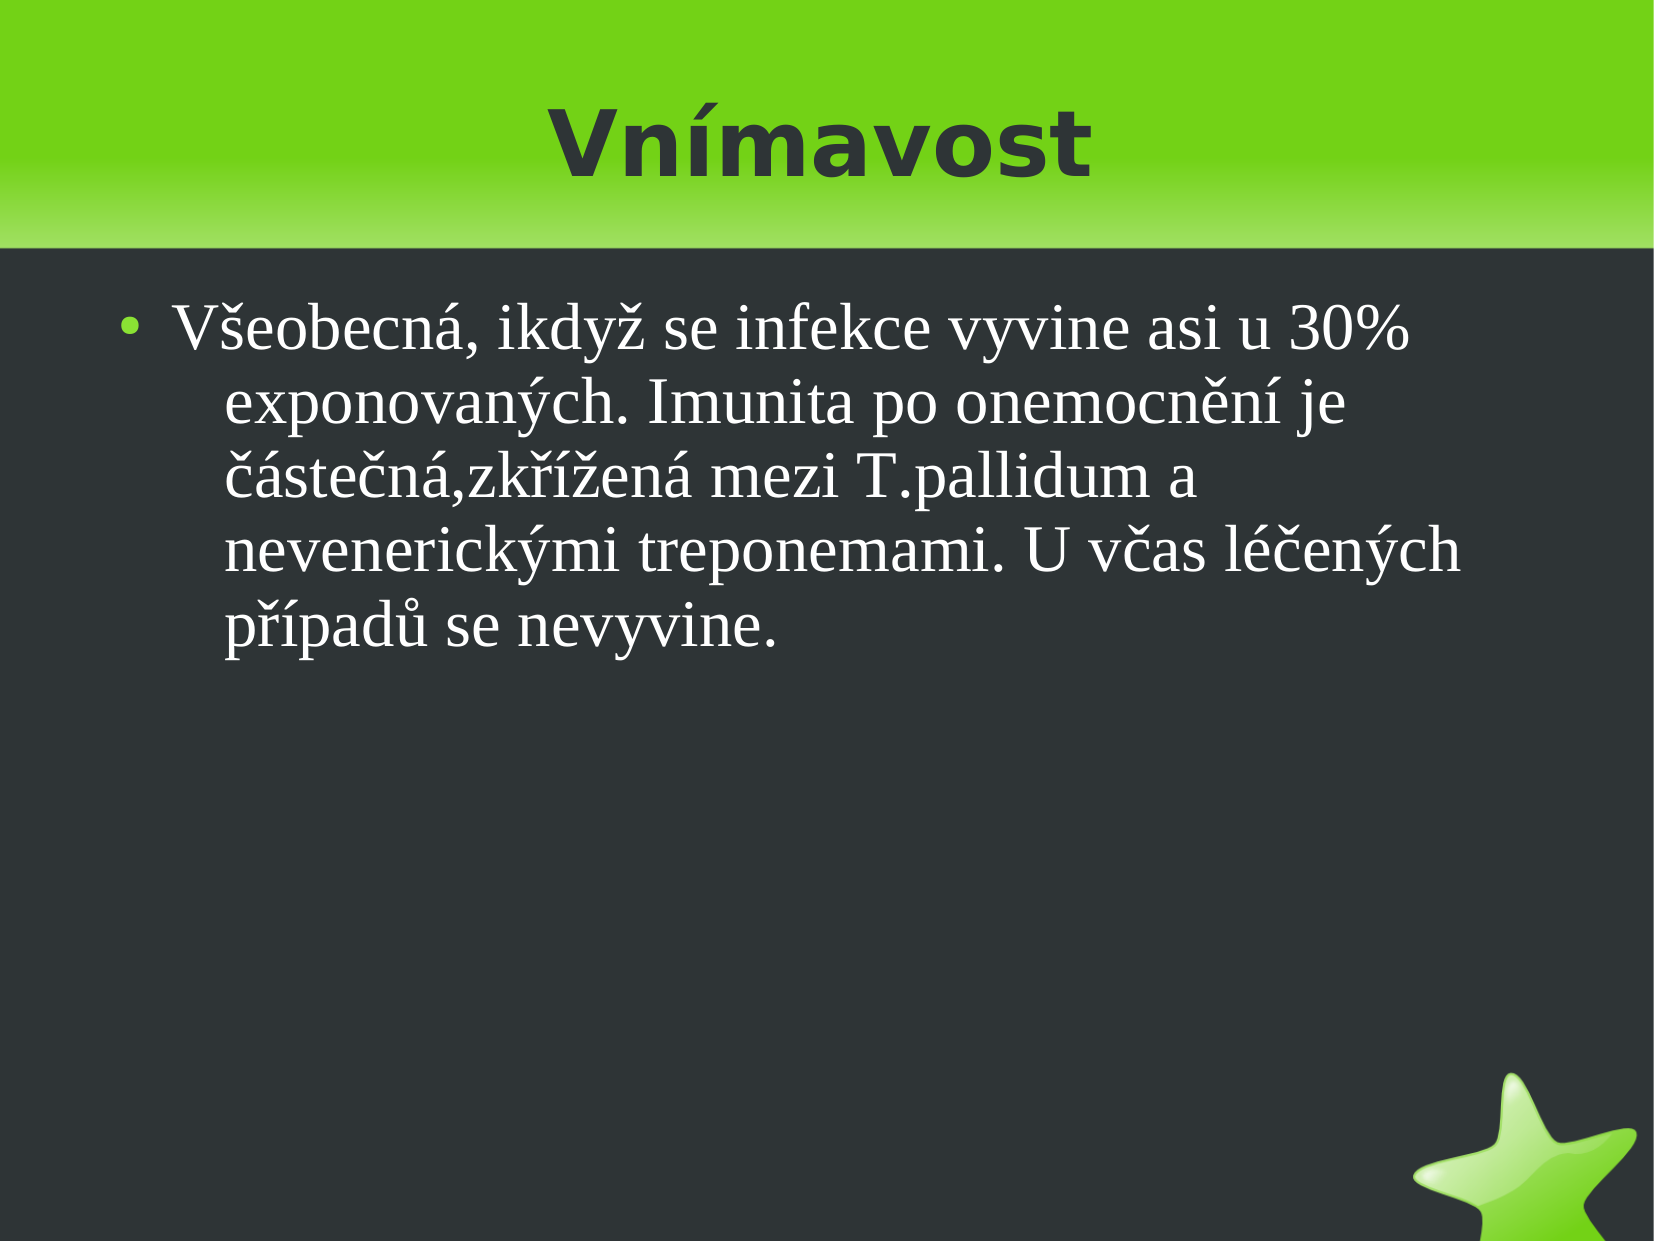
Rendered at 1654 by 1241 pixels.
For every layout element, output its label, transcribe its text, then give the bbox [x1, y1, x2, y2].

title Vnímavost [76, 41, 1565, 249]
picture [0, 0, 1654, 1241]
list Všeobecná, ikdyž se infekce vyvine asi u 30% exponovaných. Imunita po onemocnění je částečná,zkřížená mezi T.pallidum a nevenerickými treponemami. U včas léčených případů se nevyvine. [82, 290, 1571, 1094]
